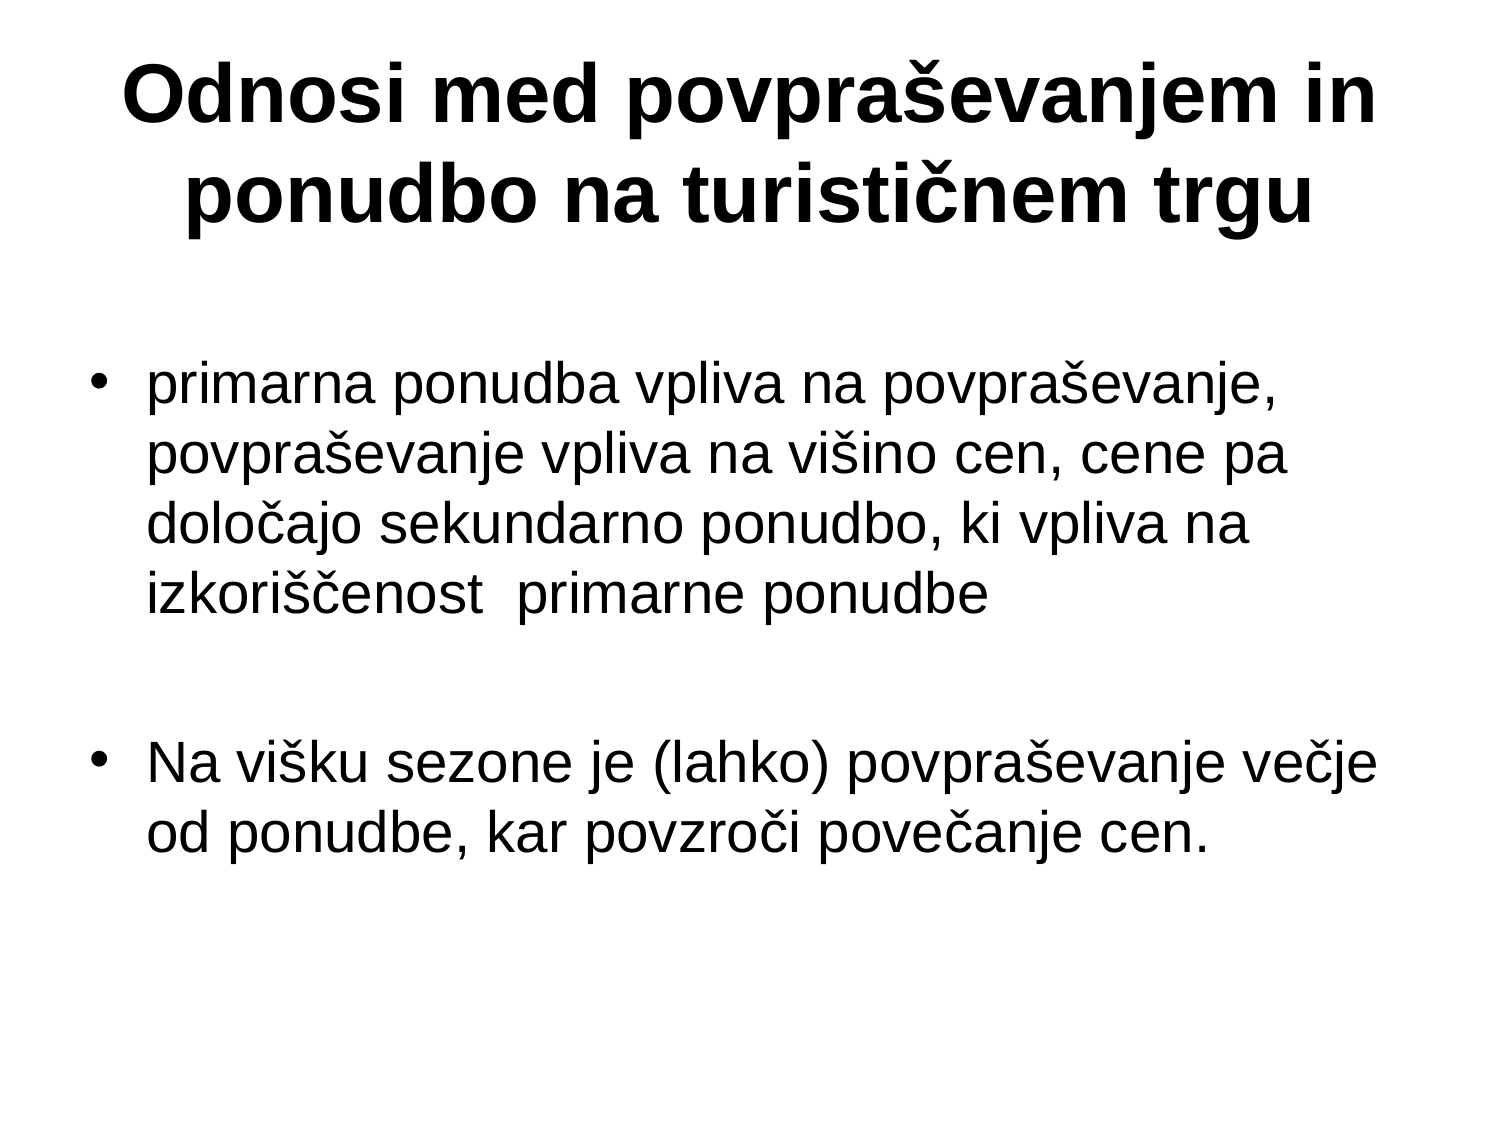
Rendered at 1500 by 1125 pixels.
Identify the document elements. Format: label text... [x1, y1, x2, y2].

title Odnosi med povpraševanjem in ponudbo na turističnem trgu [75, 31, 1426, 247]
list primarna ponudba vpliva na povpraševanje, povpraševanje vpliva na višino cen, cene pa določajo sekundarno ponudbo, ki vpliva na izkoriščenost primarne ponudbe Na višku sezone je (lahko) povpraševanje večje od ponudbe, kar povzroči povečanje cen. [75, 337, 1426, 1005]
